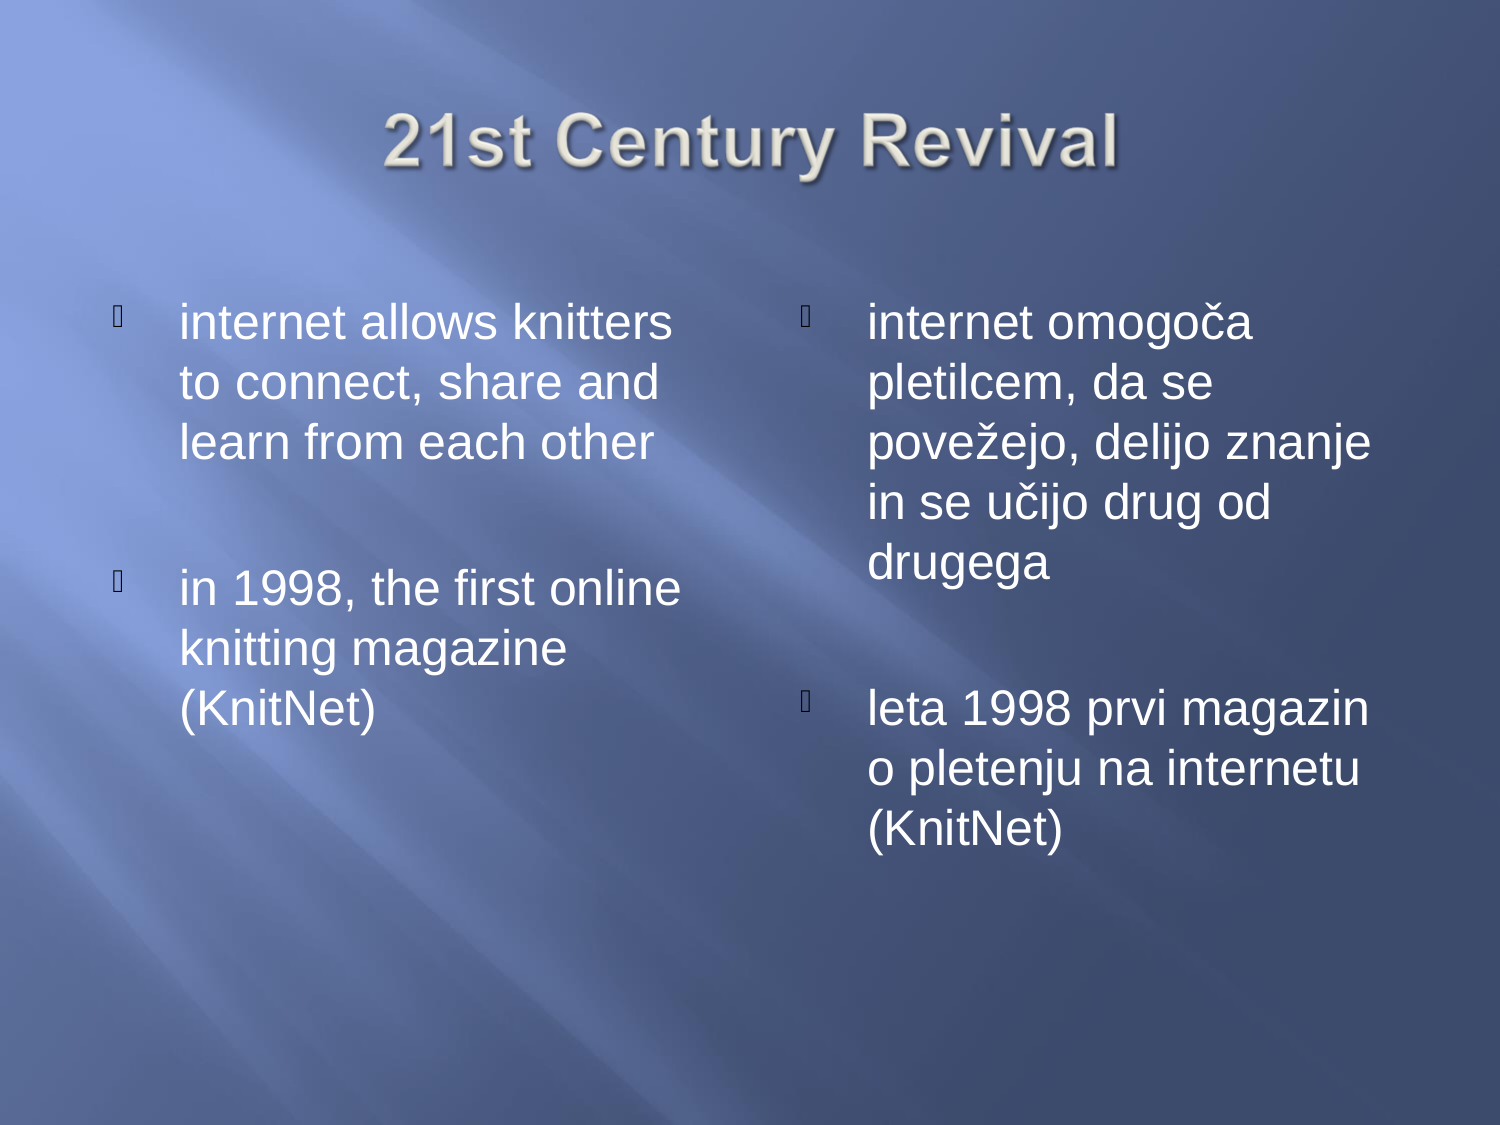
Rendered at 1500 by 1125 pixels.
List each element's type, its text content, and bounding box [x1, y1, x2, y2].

list internet omogoča pletilcem, da se povežejo, delijo znanje in se učijo drug od drugega leta 1998 prvi magazin o pletenju na internetu (KnitNet) [762, 282, 1426, 1026]
picture [0, 0, 1500, 1125]
list internet allows knitters to connect, share and learn from each other in 1998, the first online knitting magazine (KnitNet) [75, 282, 738, 1026]
